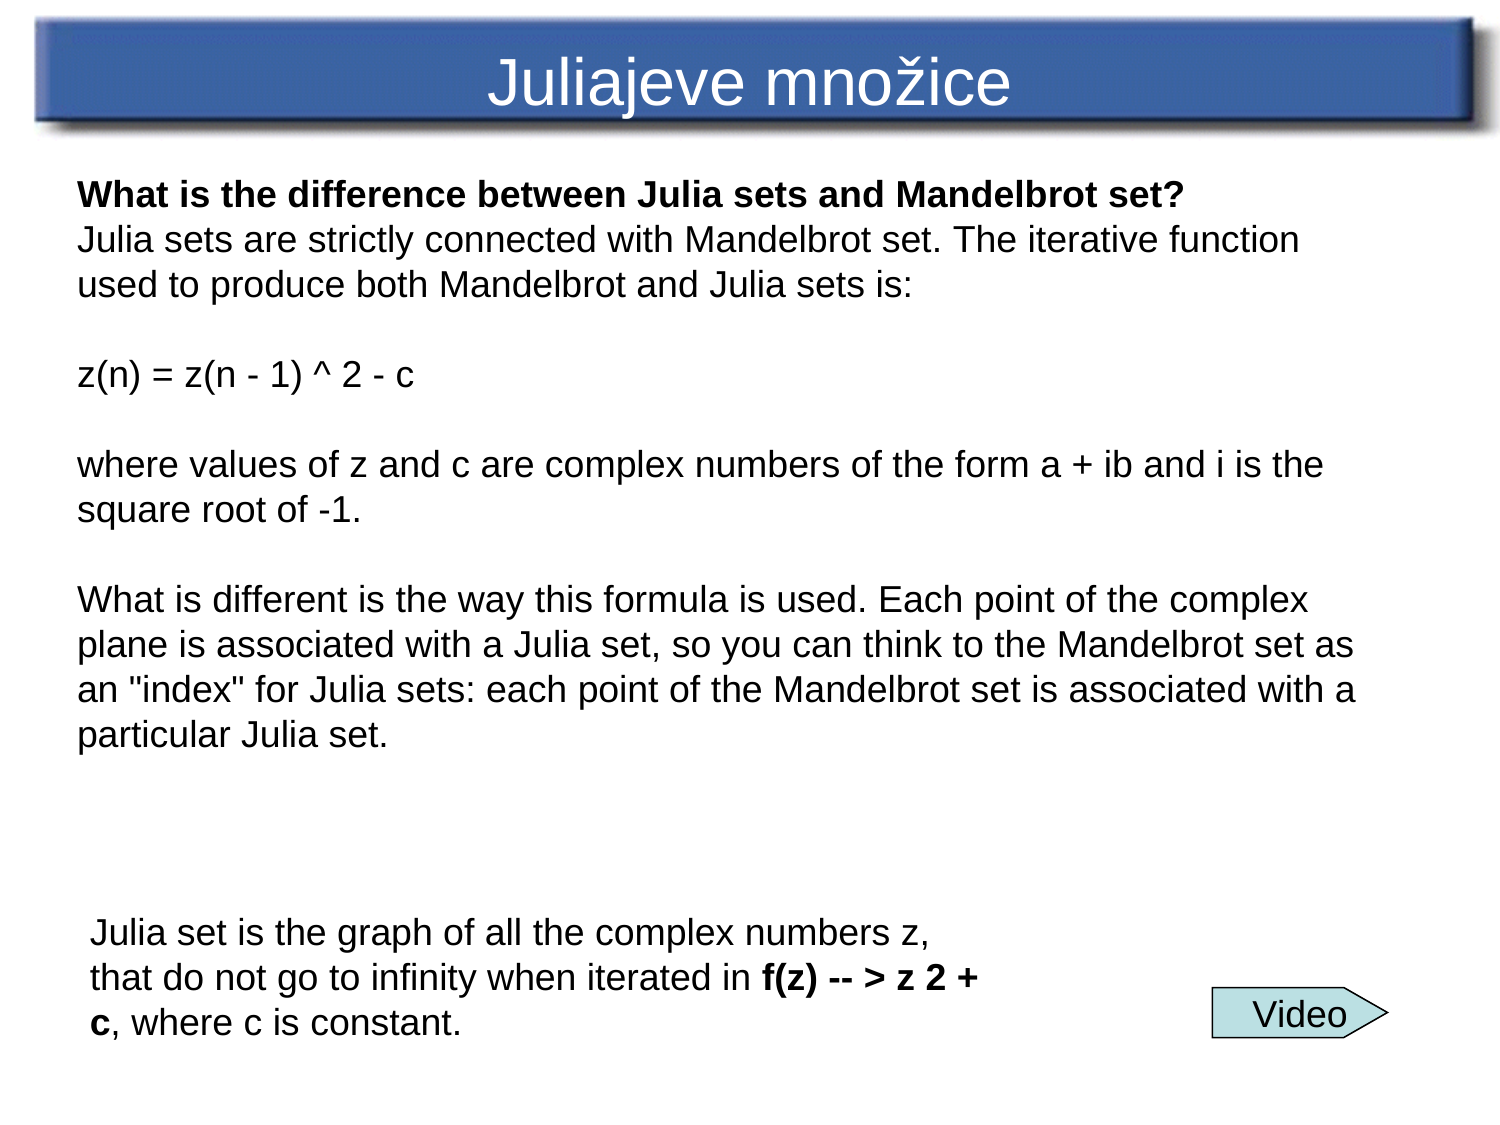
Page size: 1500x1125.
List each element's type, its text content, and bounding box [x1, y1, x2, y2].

title Juliajeve množice [75, 31, 1426, 127]
text_box What is the difference between Julia sets and Mandelbrot set? Julia sets are strictly connected with Mandelbrot set. The iterative function used to produce both Mandelbrot and Julia sets is: z(n) = z(n - 1) ^ 2 - c where values of z and c are complex numbers of the form a + ib and i is the square root of -1. What is different is the way this formula is used. Each point of the complex plane is associated with a Julia set, so you can think to the Mandelbrot set as an "index" for Julia sets: each point of the Mandelbrot set is associated with a particular Julia set. [62, 162, 1400, 764]
text_box Julia set is the graph of all the complex numbers z, that do not go to infinity when iterated in f(z) -- > z 2 + c, where c is constant. [74, 899, 1013, 1051]
picture [33, 14, 1500, 141]
text_box Video [1212, 987, 1388, 1038]
